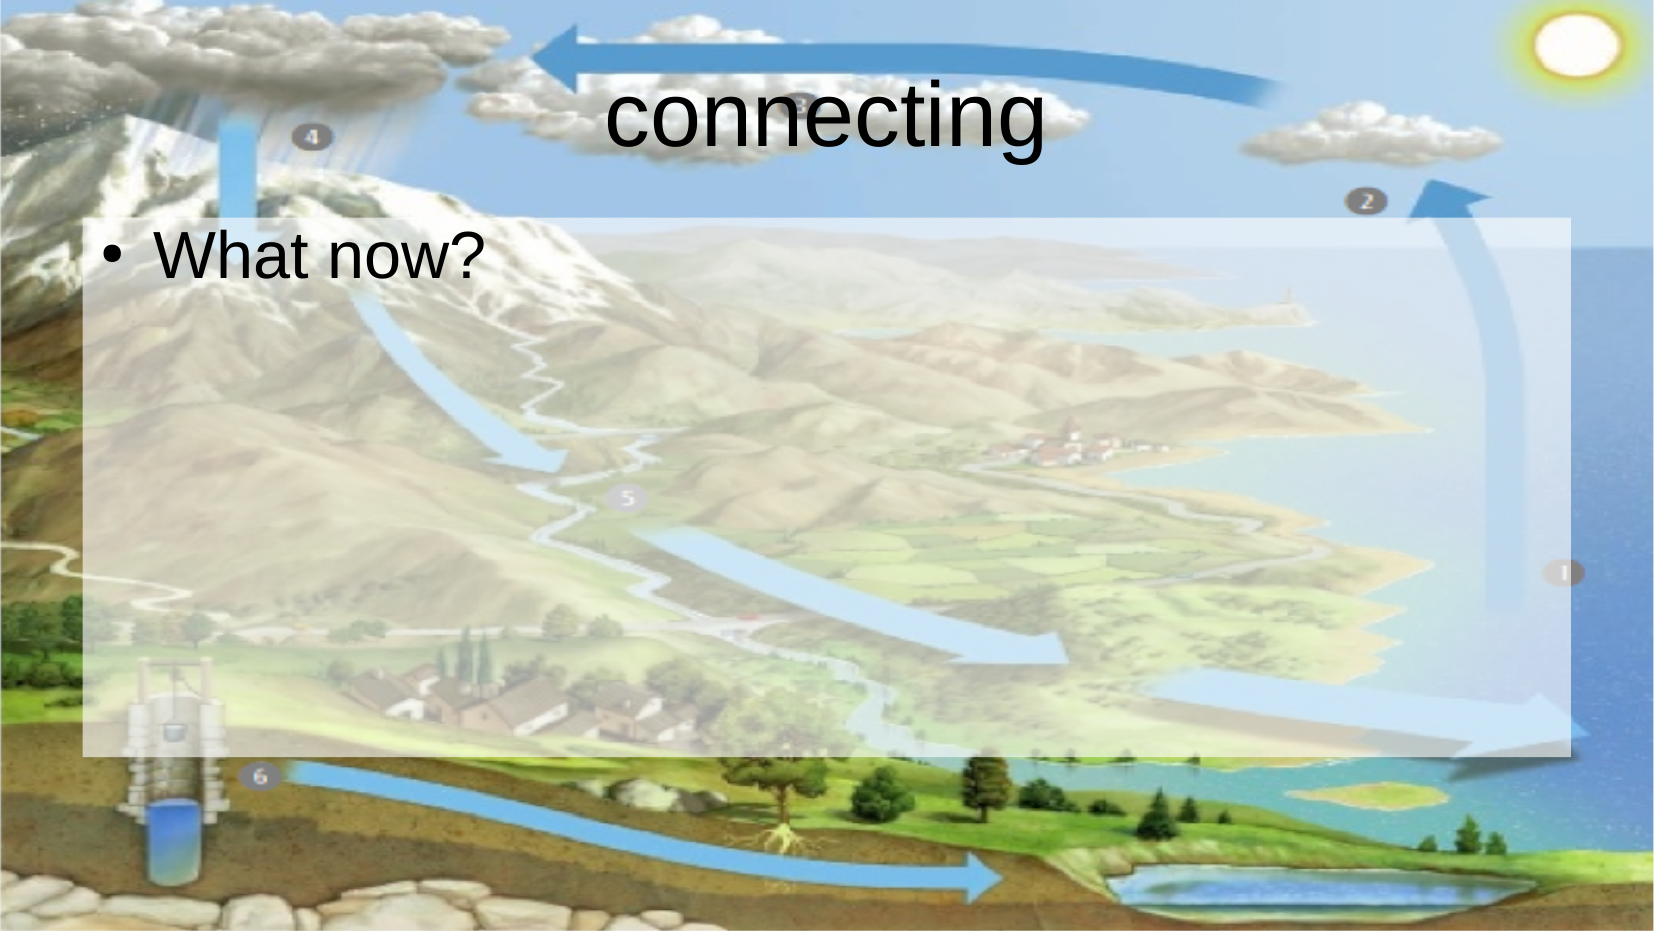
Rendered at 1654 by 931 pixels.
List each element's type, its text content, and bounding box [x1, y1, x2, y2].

title connecting [82, 37, 1571, 193]
picture [0, 0, 1654, 931]
list What now? [82, 217, 1571, 758]
